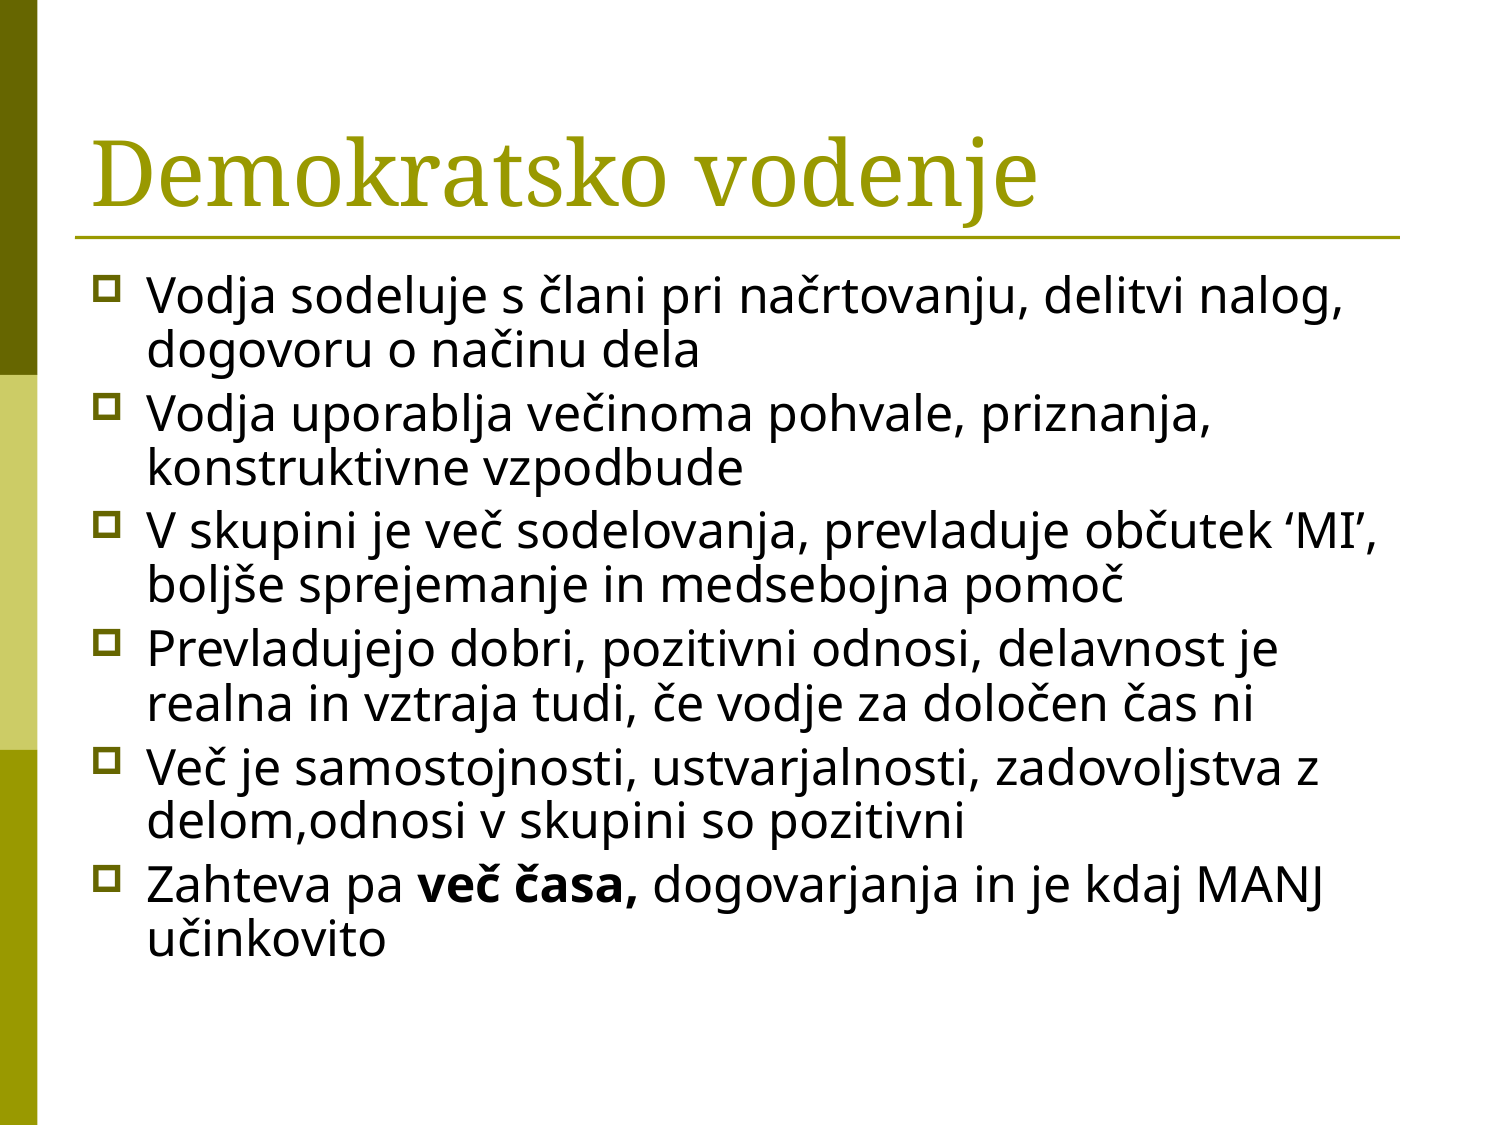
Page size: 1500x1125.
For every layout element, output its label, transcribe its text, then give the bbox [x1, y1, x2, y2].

title Demokratsko vodenje [75, 45, 1425, 233]
list Vodja sodeluje s člani pri načrtovanju, delitvi nalog, dogovoru o načinu dela Vodja uporablja večinoma pohvale, priznanja, konstruktivne vzpodbude V skupini je več sodelovanja, prevladuje občutek ‘MI’, boljše sprejemanje in medsebojna pomoč Prevladujejo dobri, pozitivni odnosi, delavnost je realna in vztraja tudi, če vodje za določen čas ni Več je samostojnosti, ustvarjalnosti, zadovoljstva z delom,odnosi v skupini so pozitivni Zahteva pa več časa, dogovarjanja in je kdaj MANJ učinkovito [75, 262, 1425, 1006]
